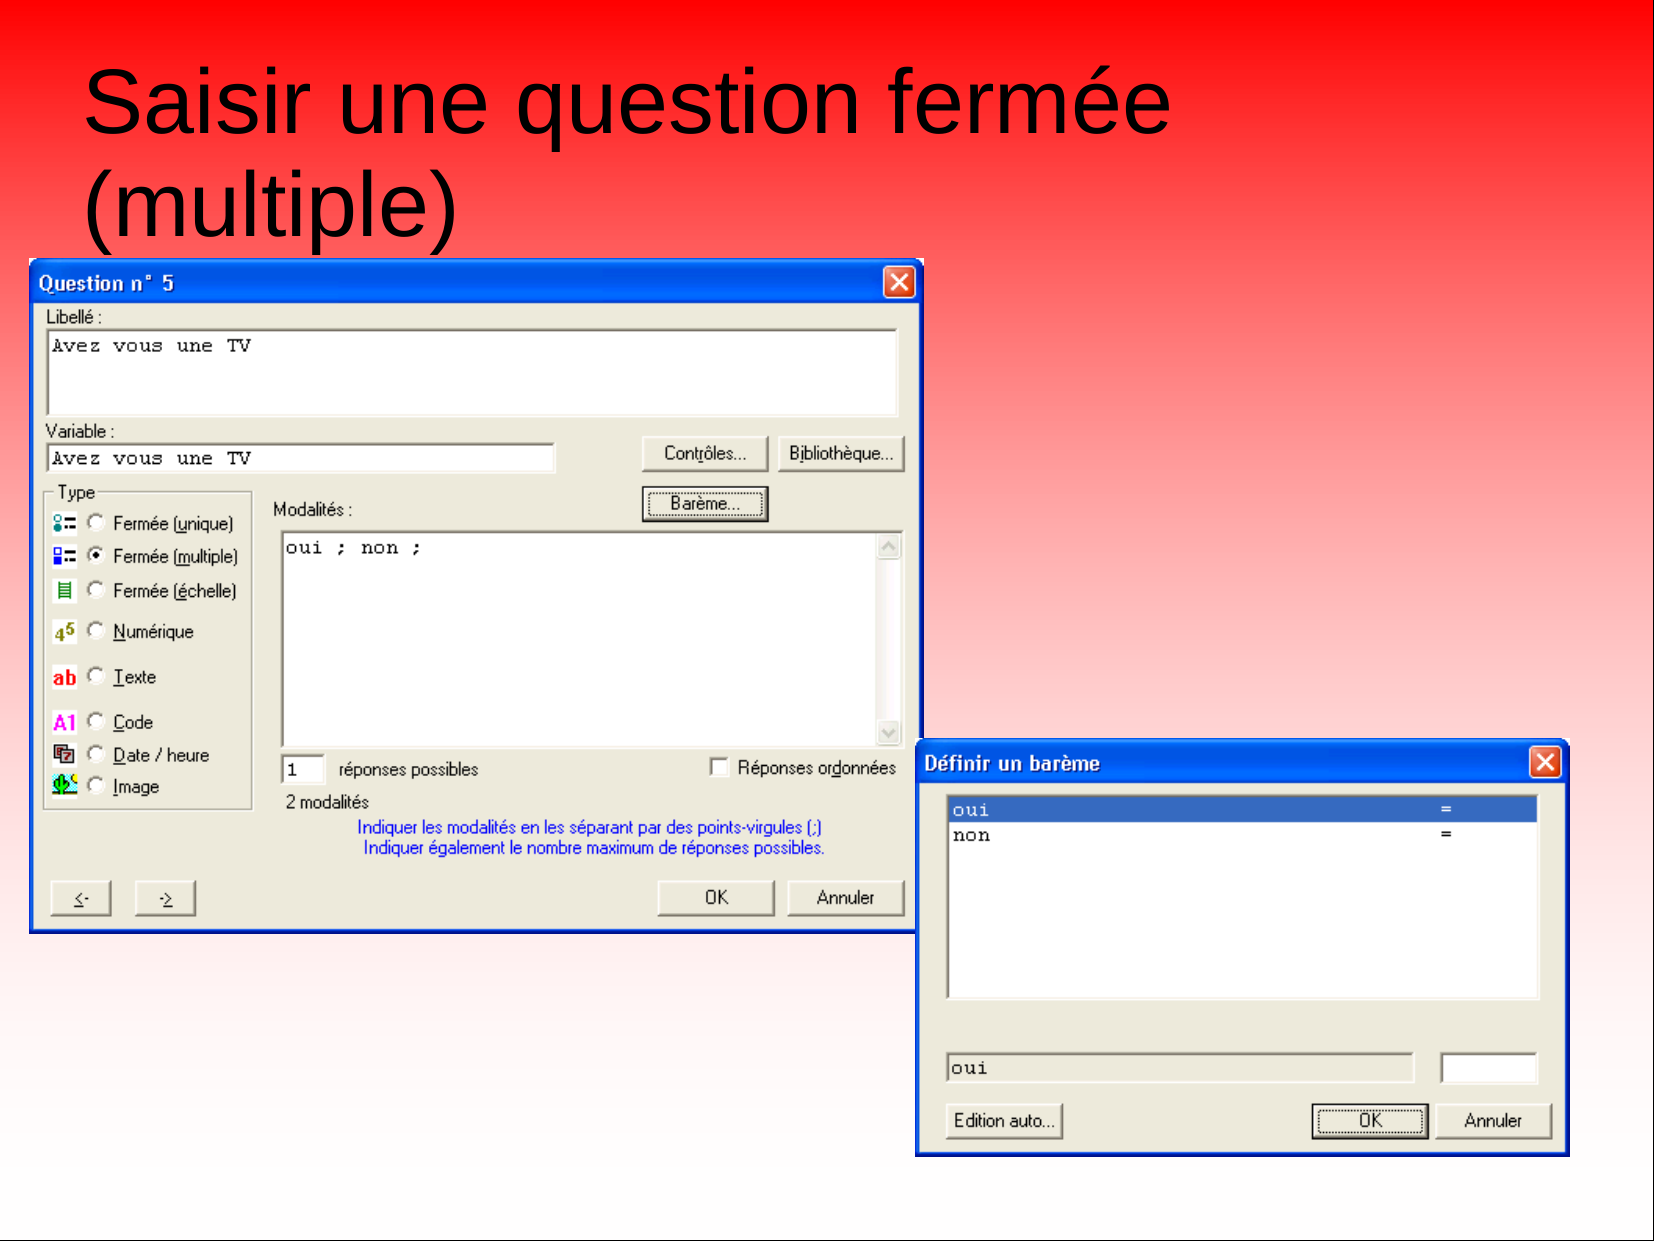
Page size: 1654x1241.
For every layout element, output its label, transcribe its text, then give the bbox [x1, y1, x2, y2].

title Saisir une question fermée (multiple) [82, 50, 1571, 256]
picture [29, 258, 1570, 1157]
